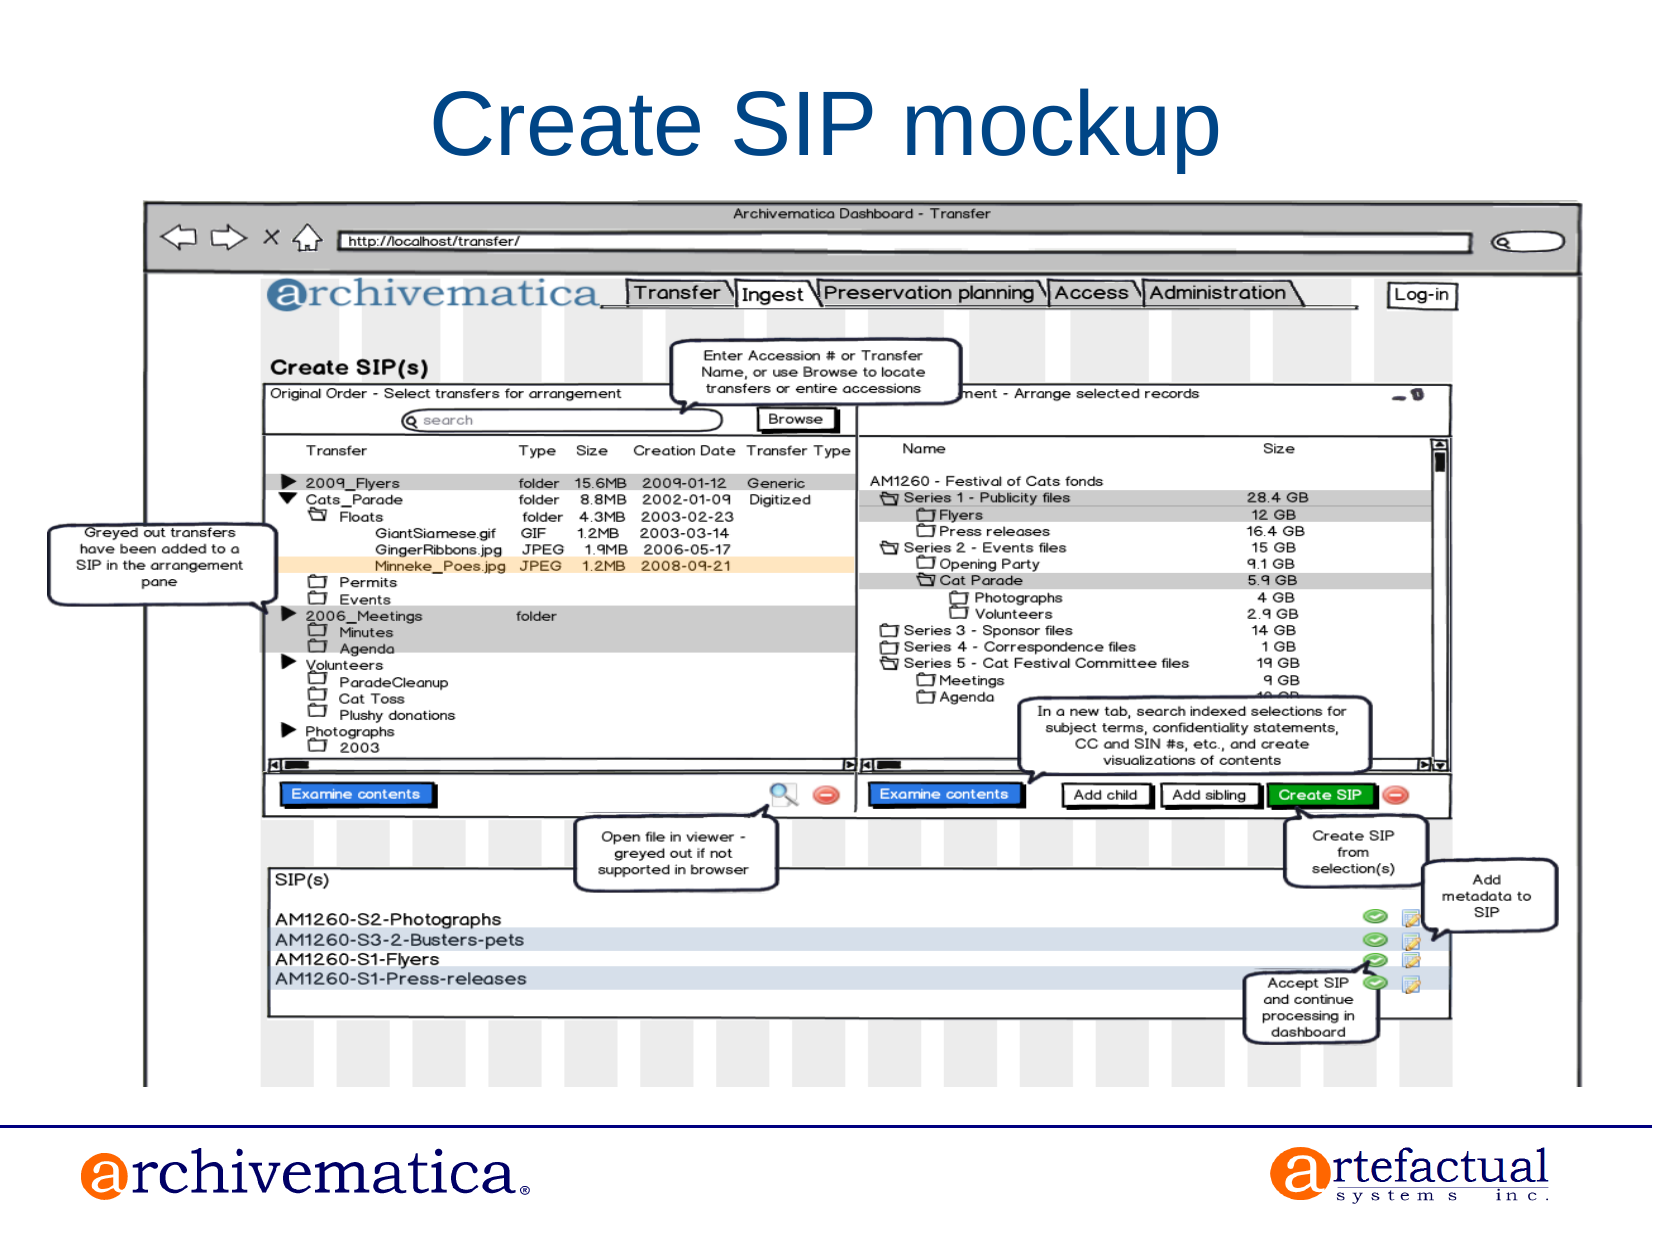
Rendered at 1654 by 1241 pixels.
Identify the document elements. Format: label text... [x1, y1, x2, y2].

picture [1263, 1139, 1560, 1211]
picture [47, 200, 1583, 1087]
picture [81, 1133, 531, 1216]
title Create SIP mockup [82, 19, 1571, 200]
